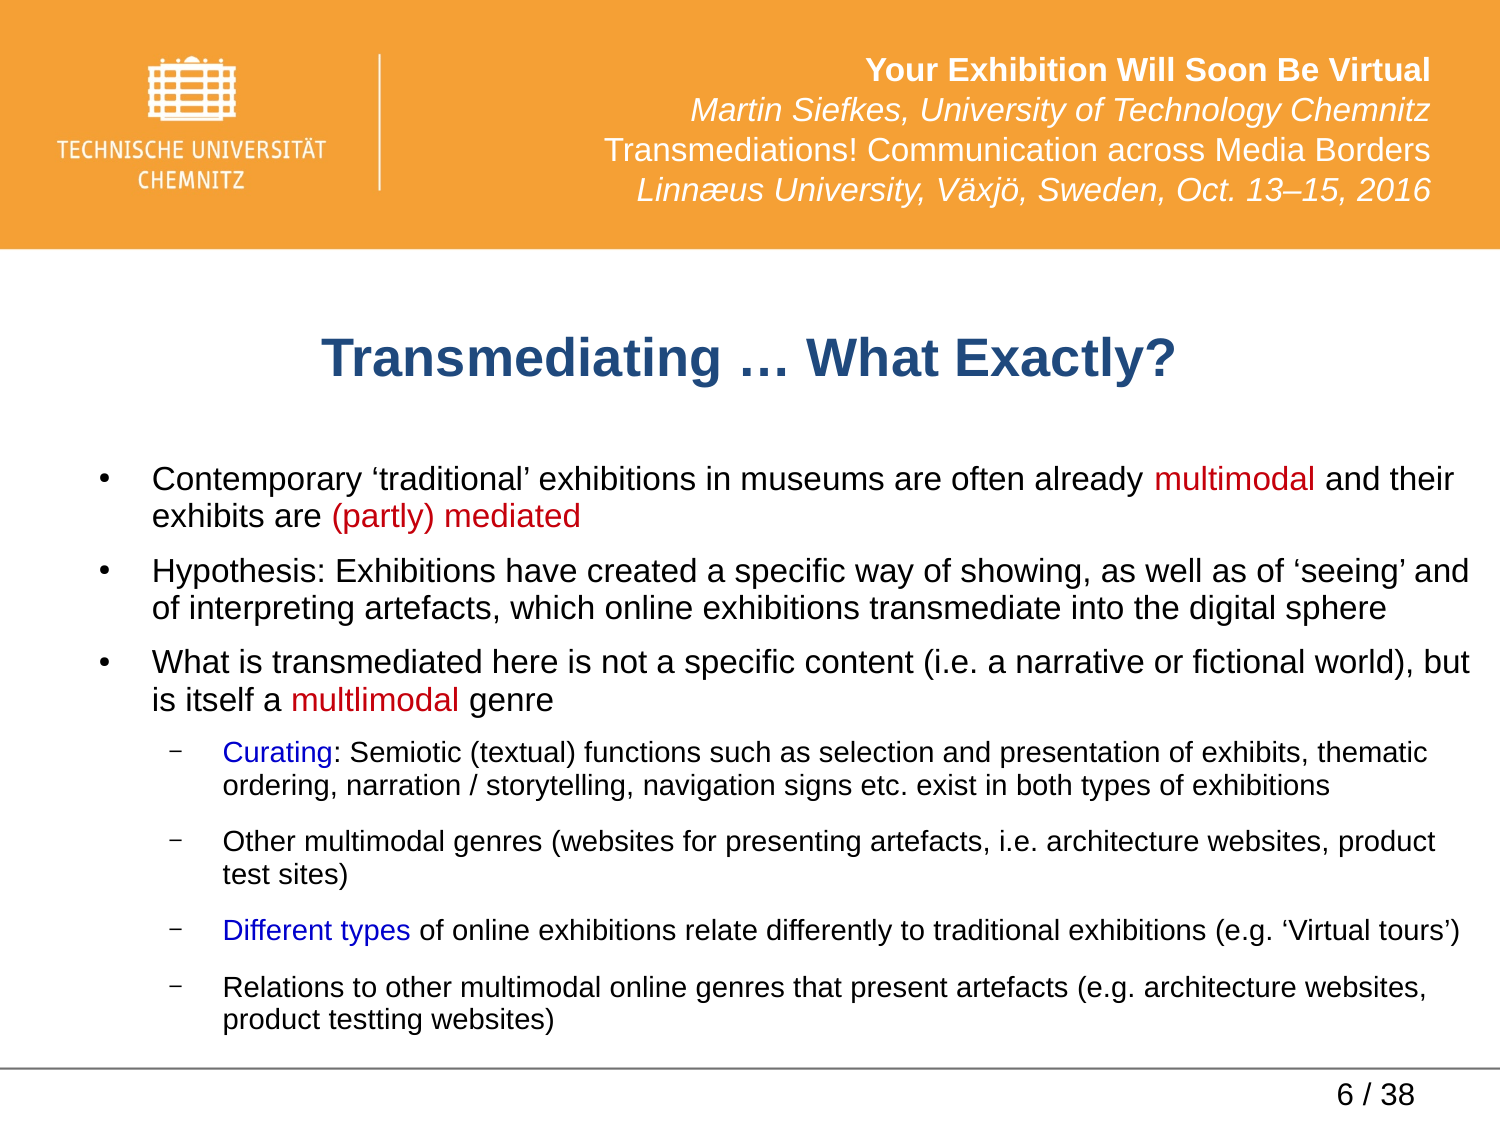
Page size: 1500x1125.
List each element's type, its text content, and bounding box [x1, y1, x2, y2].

list [419, 45, 774, 197]
list Contemporary ‘traditional’ exhibitions in museums are often already multimodal and their exhibits are (partly) mediated Hypothesis: Exhibitions have created a specific way of showing, as well as of ‘seeing’ and of interpreting artefacts, which online exhibitions transmediate into the digital sphere What is transmediated here is not a specific content (i.e. a narrative or fictional world), but is itself a multlimodal genre Curating: Semiotic (textual) functions such as selection and presentation of exhibits, thematic ordering, narration / storytelling, navigation signs etc. exist in both types of exhibitions Other multimodal genres (websites for presenting artefacts, i.e. architecture websites, product test sites) Different types of online exhibitions relate differently to traditional exhibitions (e.g. ‘Virtual tours’) Relations to other multimodal online genres that present artefacts (e.g. architecture websites, product testting websites) [81, 460, 1484, 969]
text_box Transmediating … What Exactly? [59, 314, 1441, 449]
text_box <Nummer> / 38 [1220, 1069, 1500, 1120]
picture [0, 0, 1500, 1125]
